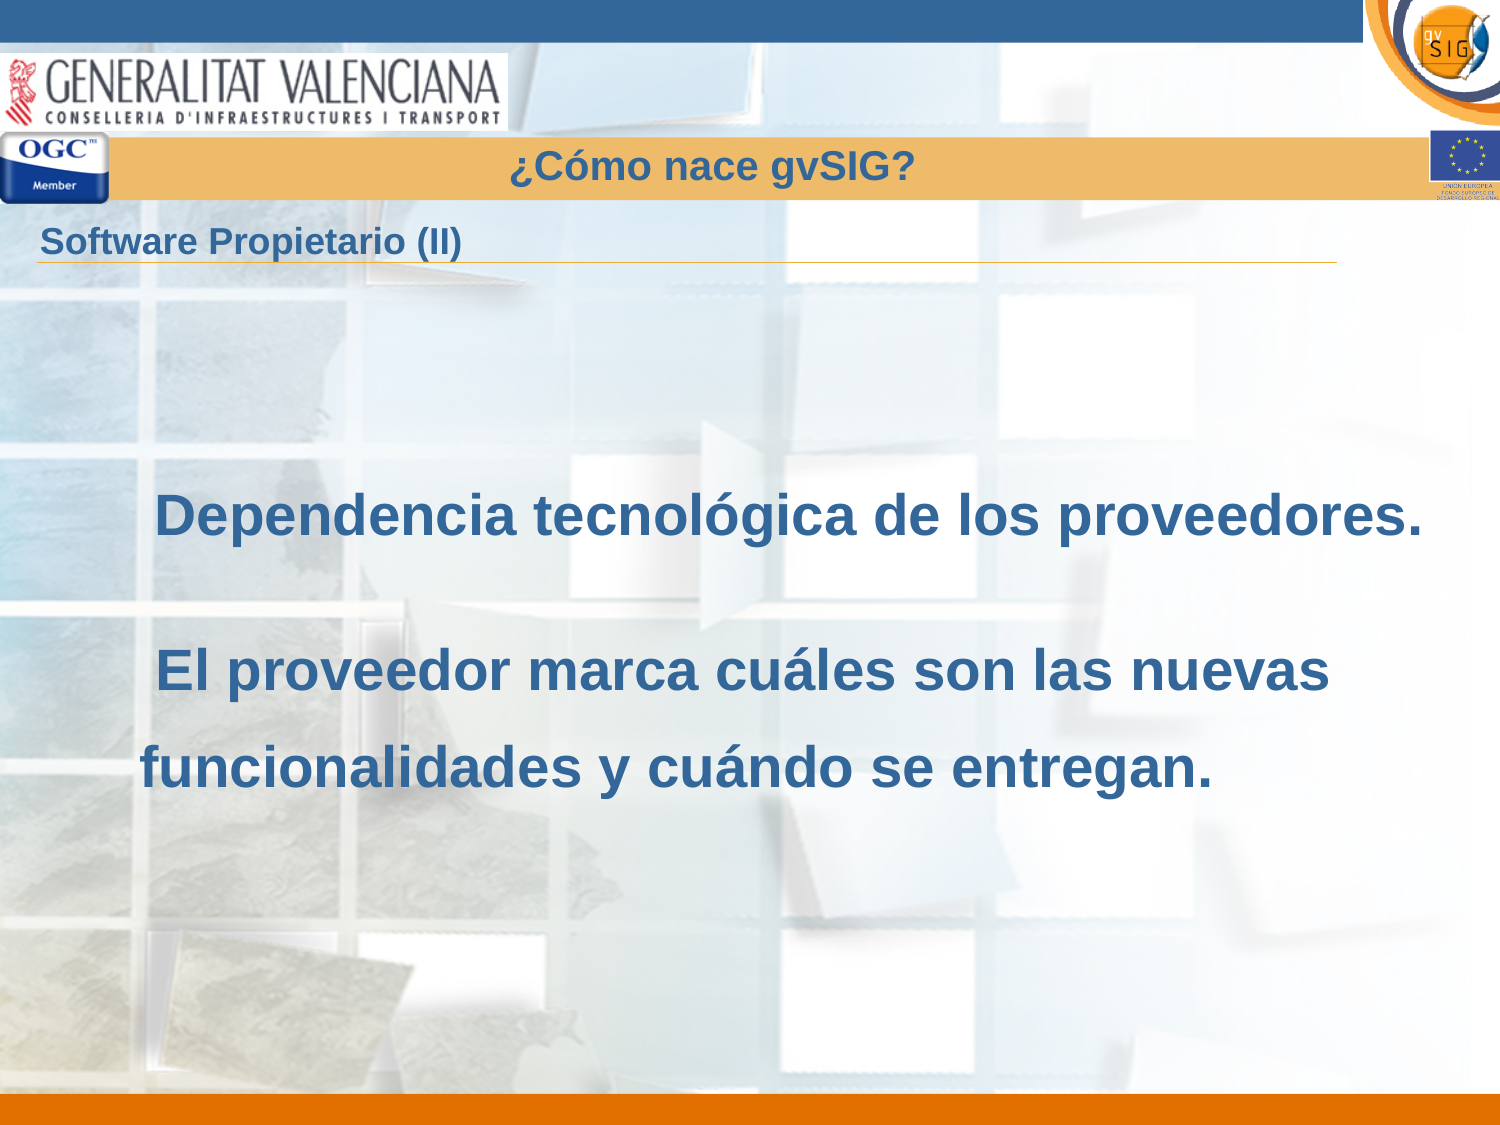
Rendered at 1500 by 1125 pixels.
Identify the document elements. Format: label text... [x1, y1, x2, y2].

text_box Dependencia tecnológica de los proveedores. El proveedor marca cuáles son las nuevas funcionalidades y cuándo se entregan. [139, 433, 1425, 854]
picture [0, 132, 109, 137]
picture [0, 53, 508, 131]
text_box Software Propietario (II) [25, 209, 946, 271]
picture [1363, 0, 1500, 127]
text_box ¿Cómo nace gvSIG? [0, 137, 1426, 205]
picture [1429, 129, 1500, 200]
